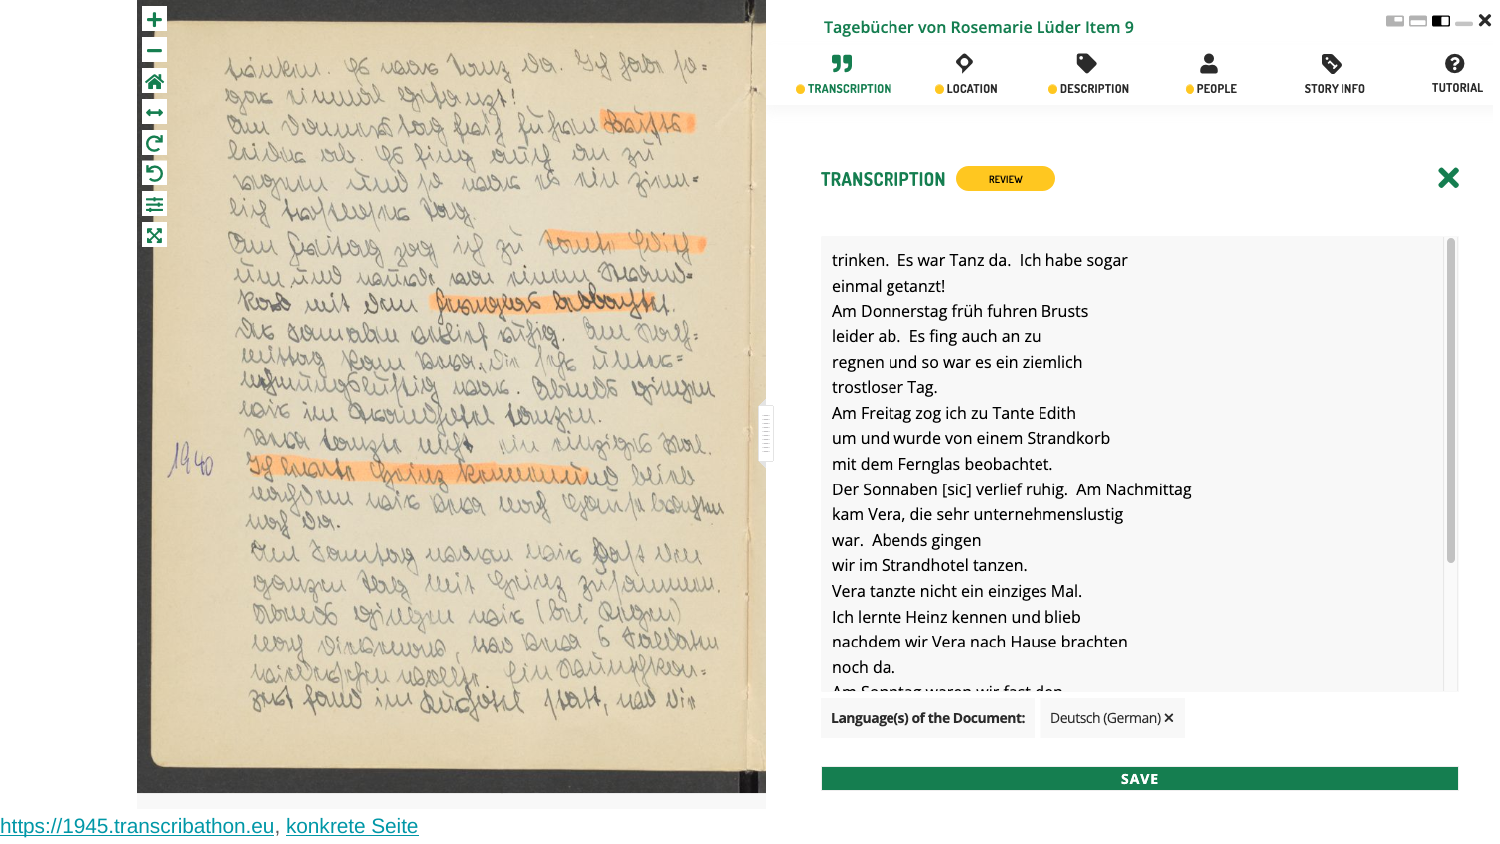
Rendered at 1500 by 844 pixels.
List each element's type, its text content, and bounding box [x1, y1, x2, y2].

text_box https://1945.transcribathon.eu, konkrete Seite [0, 798, 793, 844]
picture [137, 0, 1493, 809]
